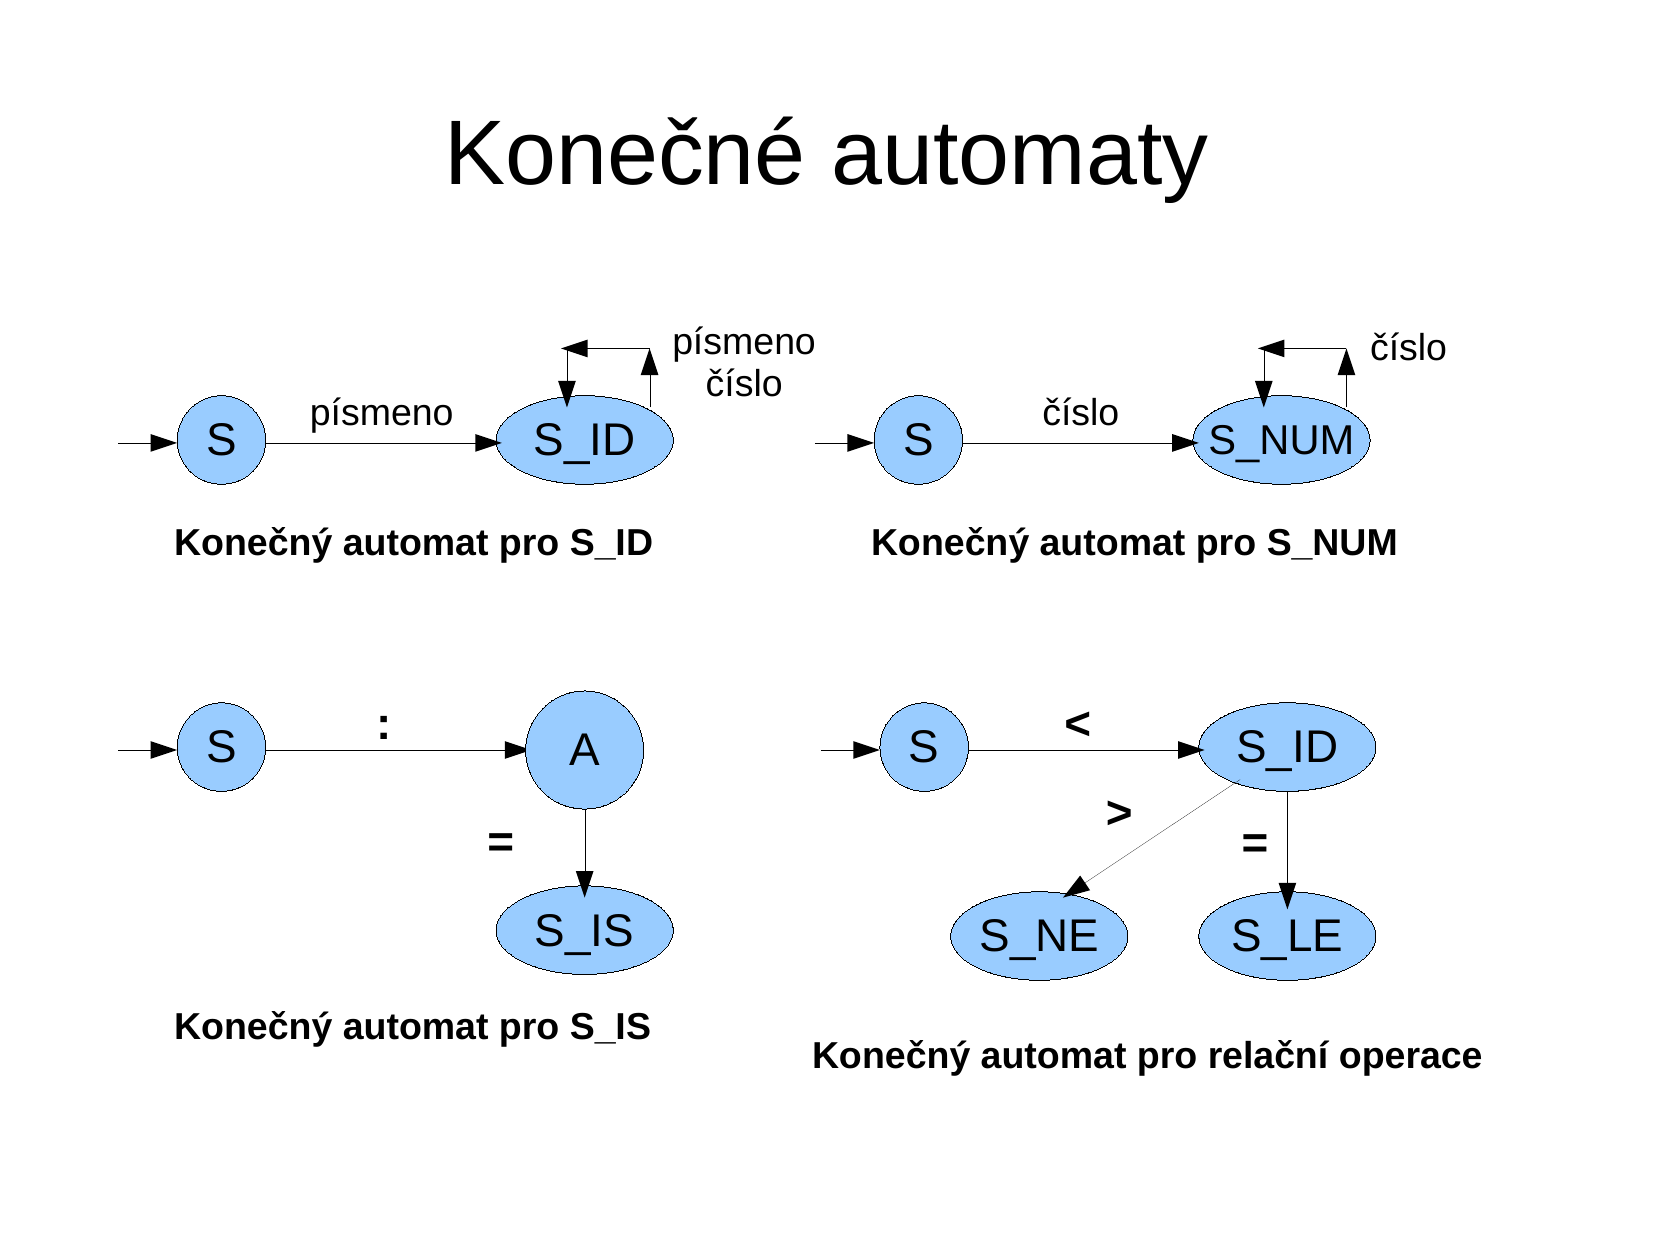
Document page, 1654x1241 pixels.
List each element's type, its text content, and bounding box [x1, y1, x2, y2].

text_box Konečný automat pro relační operace [797, 1027, 1501, 1085]
text_box S_ID [496, 395, 674, 485]
text_box Konečný automat pro S_NUM [856, 513, 1418, 571]
text_box Konečný automat pro S_IS [159, 998, 691, 1055]
text_box číslo [992, 383, 1170, 441]
text_box S_IS [496, 885, 674, 975]
text_box = [472, 809, 532, 876]
text_box písmeno číslo [655, 312, 833, 412]
text_box číslo [1346, 318, 1471, 376]
text_box S [177, 395, 266, 485]
text_box S_NE [950, 891, 1128, 981]
text_box : [295, 690, 473, 758]
text_box = [1222, 809, 1288, 876]
text_box < [1045, 690, 1111, 758]
text_box S_NUM [1192, 395, 1371, 485]
text_box S_ID [1198, 702, 1376, 792]
text_box S [879, 702, 969, 792]
text_box S [874, 395, 963, 485]
text_box S [177, 702, 266, 792]
text_box písmeno [295, 383, 473, 441]
text_box A [525, 690, 644, 810]
text_box S_LE [1198, 891, 1376, 981]
title Konečné automaty [82, 56, 1571, 250]
text_box > [1086, 779, 1152, 846]
text_box Konečný automat pro S_ID [159, 513, 691, 571]
